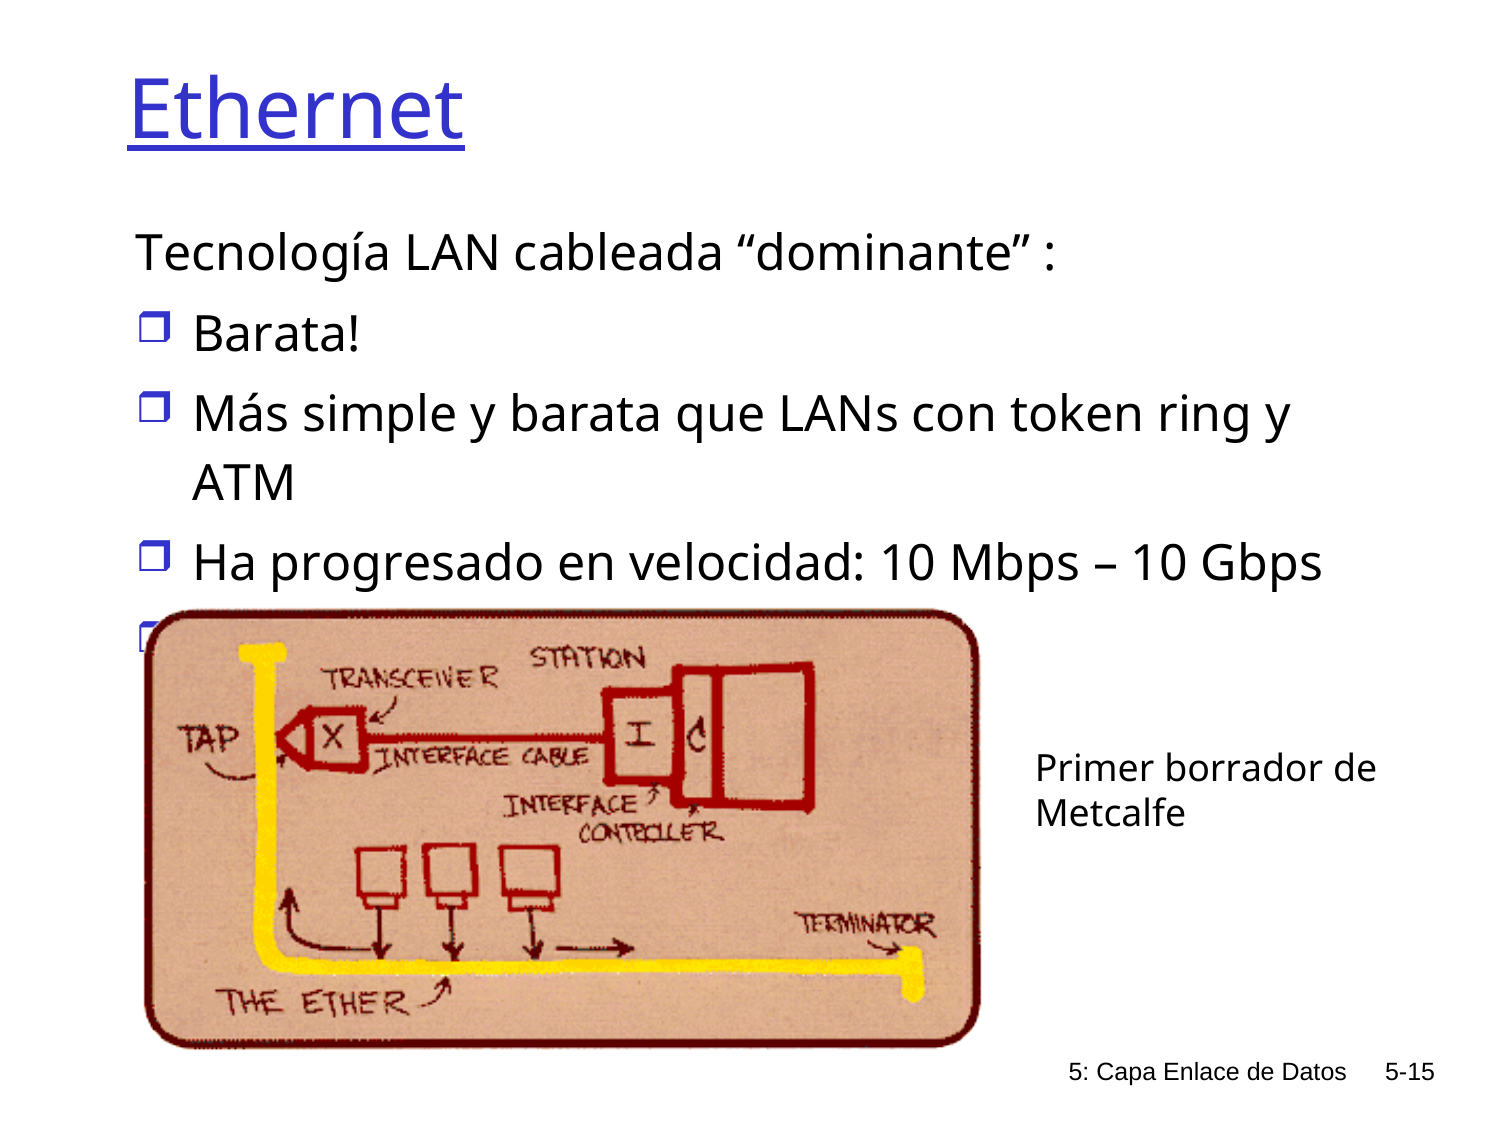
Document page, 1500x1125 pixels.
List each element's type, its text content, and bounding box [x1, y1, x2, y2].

picture [136, 602, 988, 1059]
title Ethernet [112, 37, 1388, 176]
list Tecnología LAN cableada “dominante” : Barata! Más simple y barata que LANs con token ring y ATM Ha progresado en velocidad: 10 Mbps – 10 Gbps Un único chip, tasas múltiples. [121, 209, 1355, 617]
text_box Primer borrador de Metcalfe [1020, 736, 1450, 842]
